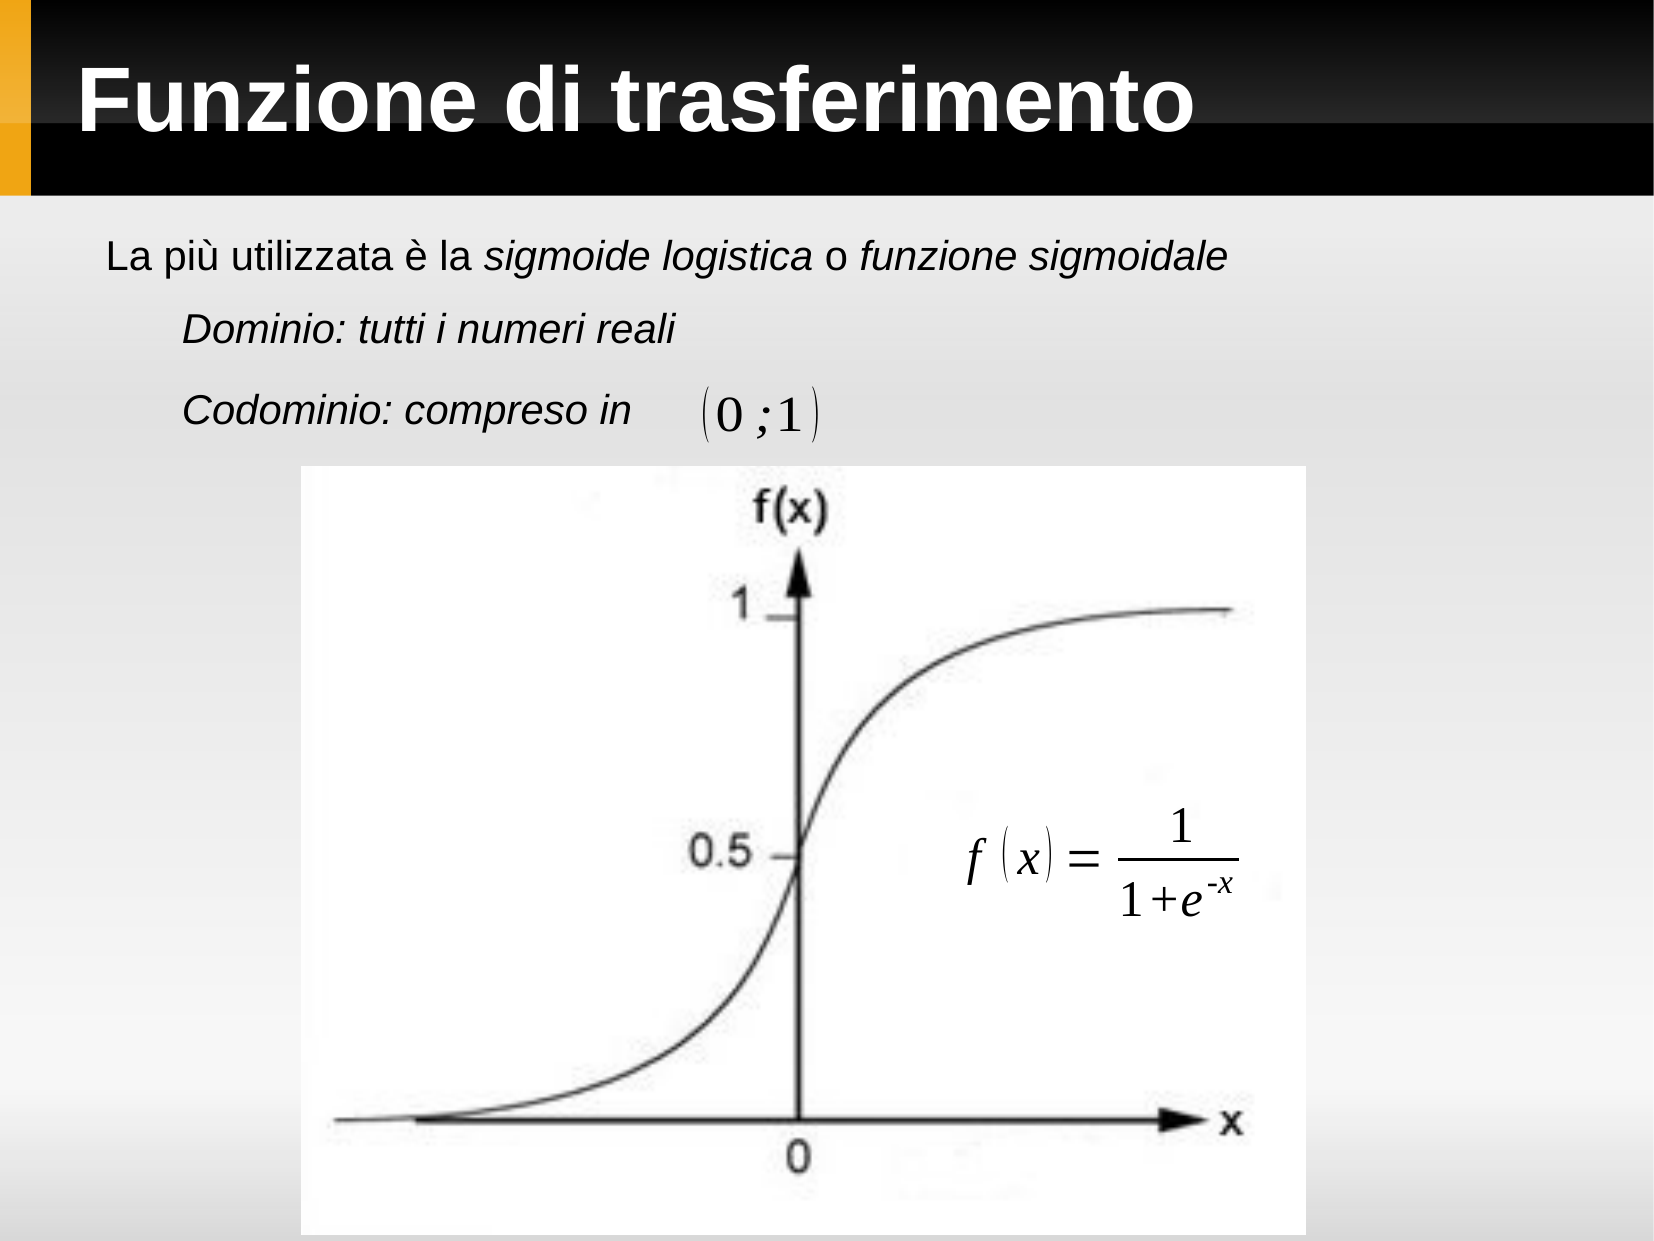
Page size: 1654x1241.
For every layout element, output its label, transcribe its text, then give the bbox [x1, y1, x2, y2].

picture [0, 0, 1654, 1241]
chart [687, 383, 839, 446]
title Funzione di trasferimento [76, 7, 1565, 200]
list La più utilizzata è la sigmoide logistica o funzione sigmoidale Dominio: tutti i numeri reali Codominio: compreso in [88, 236, 1577, 1040]
chart [944, 797, 1260, 927]
